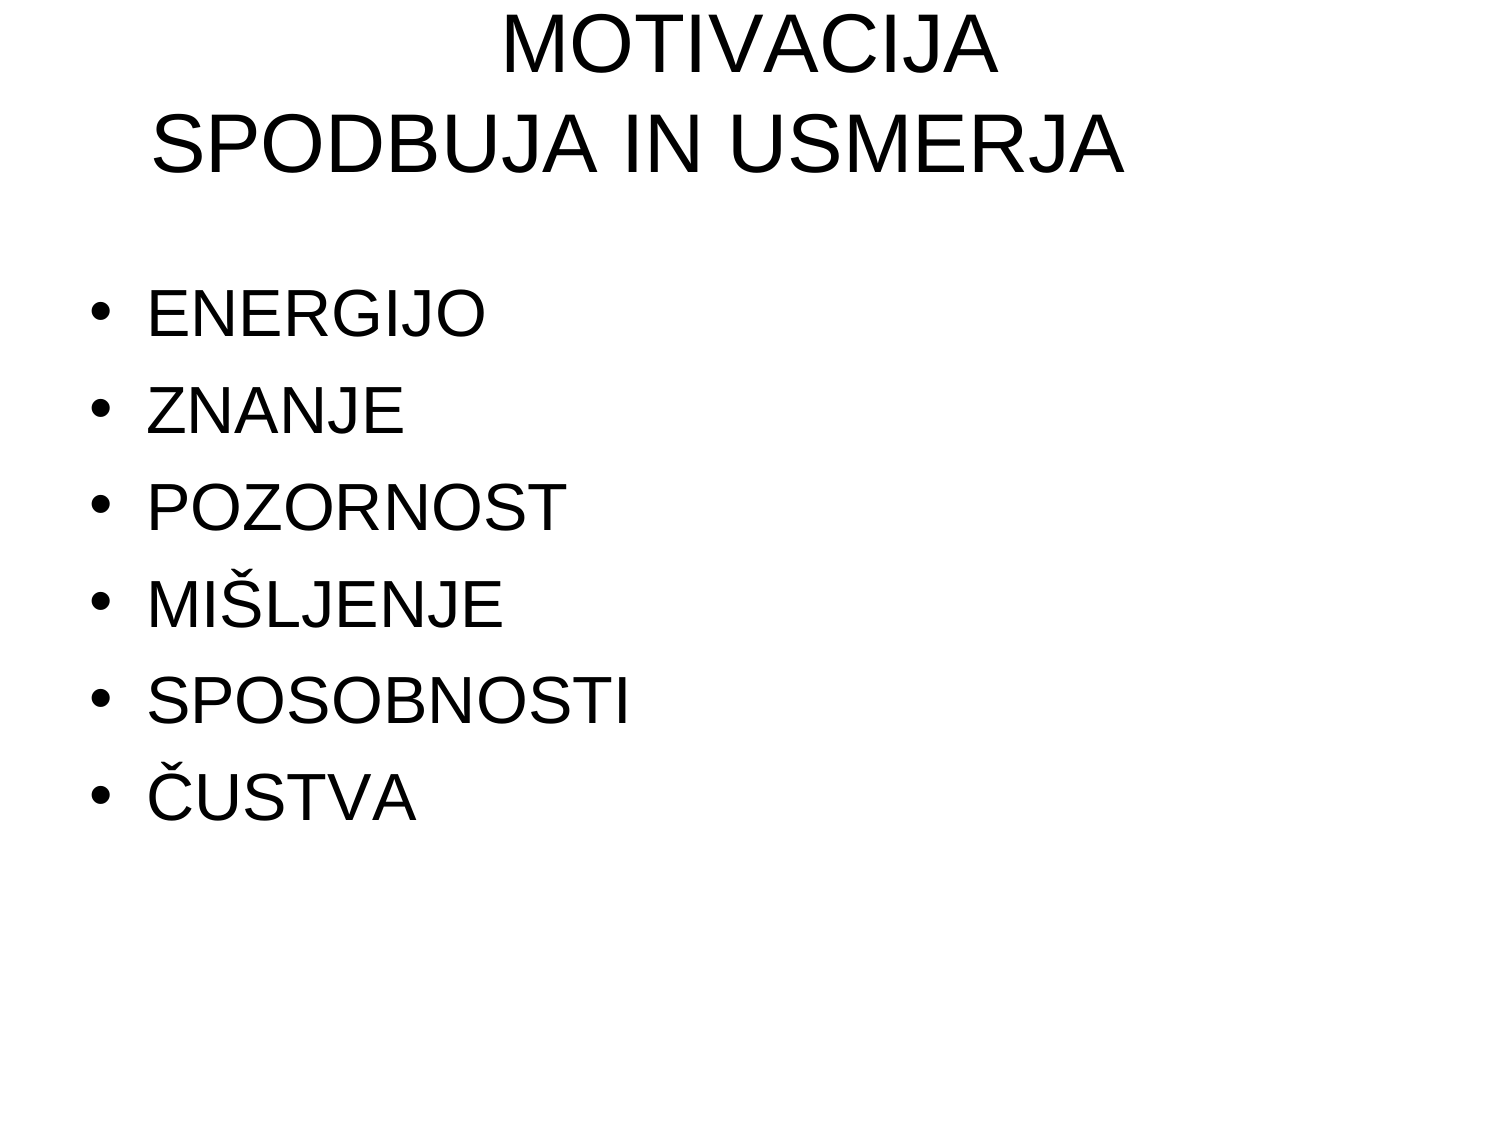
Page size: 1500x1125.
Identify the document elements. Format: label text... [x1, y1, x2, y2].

title MOTIVACIJA SPODBUJA IN USMERJA [75, 0, 1426, 262]
list ENERGIJO ZNANJE POZORNOST MIŠLJENJE SPOSOBNOSTI ČUSTVA [75, 262, 1426, 1006]
